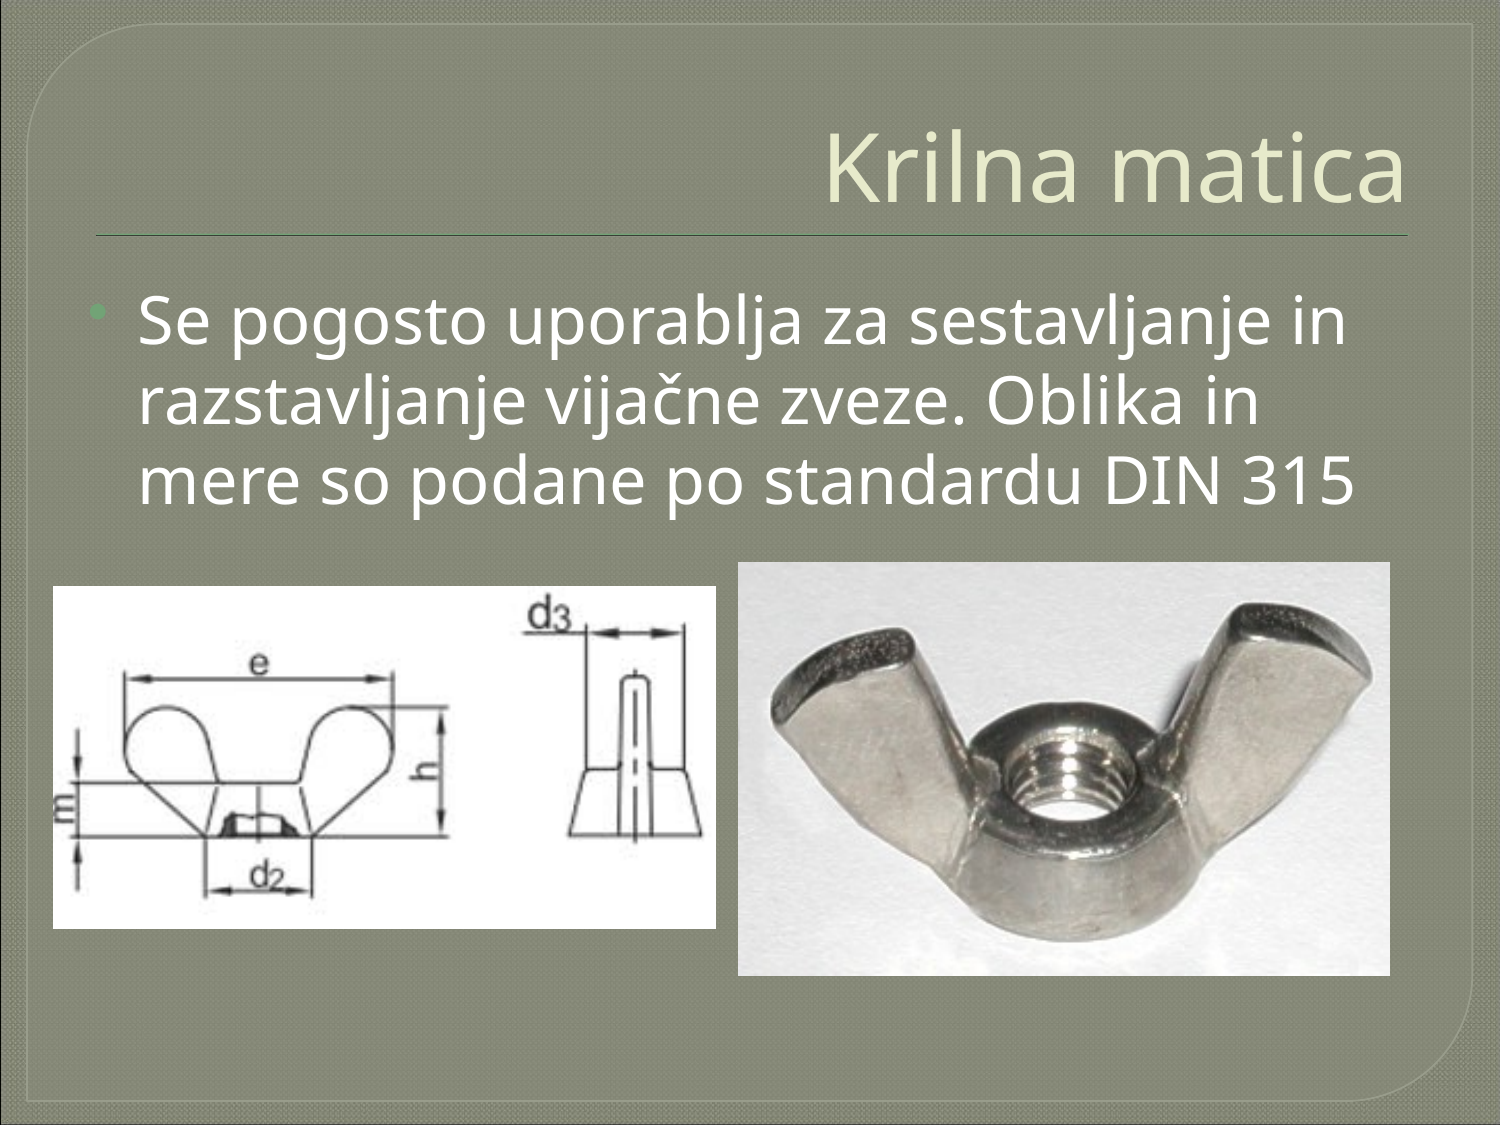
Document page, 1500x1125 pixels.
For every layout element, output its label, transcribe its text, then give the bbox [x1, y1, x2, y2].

list Se pogosto uporablja za sestavljanje in razstavljanje vijačne zveze. Oblika in mere so podane po standardu DIN 315 [75, 270, 1425, 1013]
picture [0, 0, 1500, 1125]
title Krilna matica [75, 41, 1425, 230]
